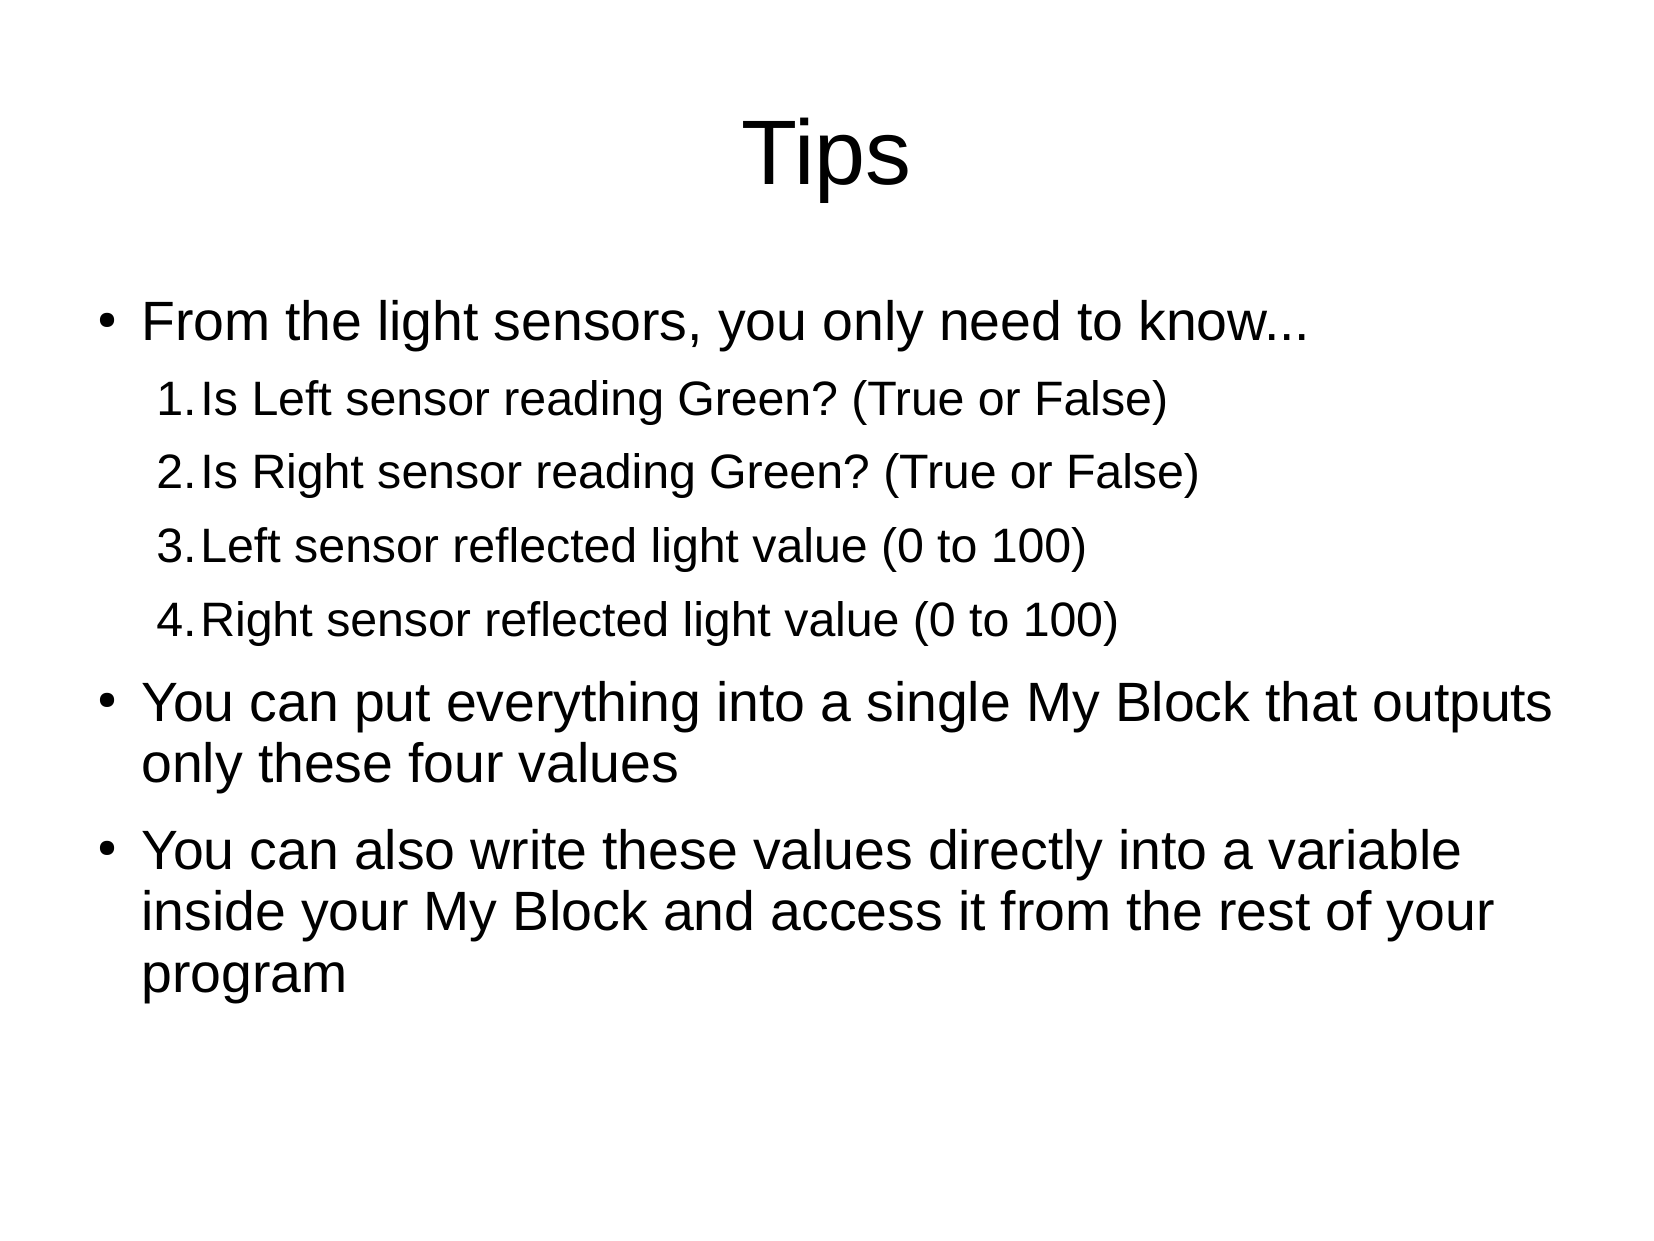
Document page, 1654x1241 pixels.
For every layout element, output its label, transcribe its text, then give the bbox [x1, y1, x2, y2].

title Tips [82, 49, 1571, 257]
list From the light sensors, you only need to know... Is Left sensor reading Green? (True or False) Is Right sensor reading Green? (True or False) Left sensor reflected light value (0 to 100) Right sensor reflected light value (0 to 100) You can put everything into a single My Block that outputs only these four values You can also write these values directly into a variable inside your My Block and access it from the rest of your program [82, 290, 1571, 1010]
